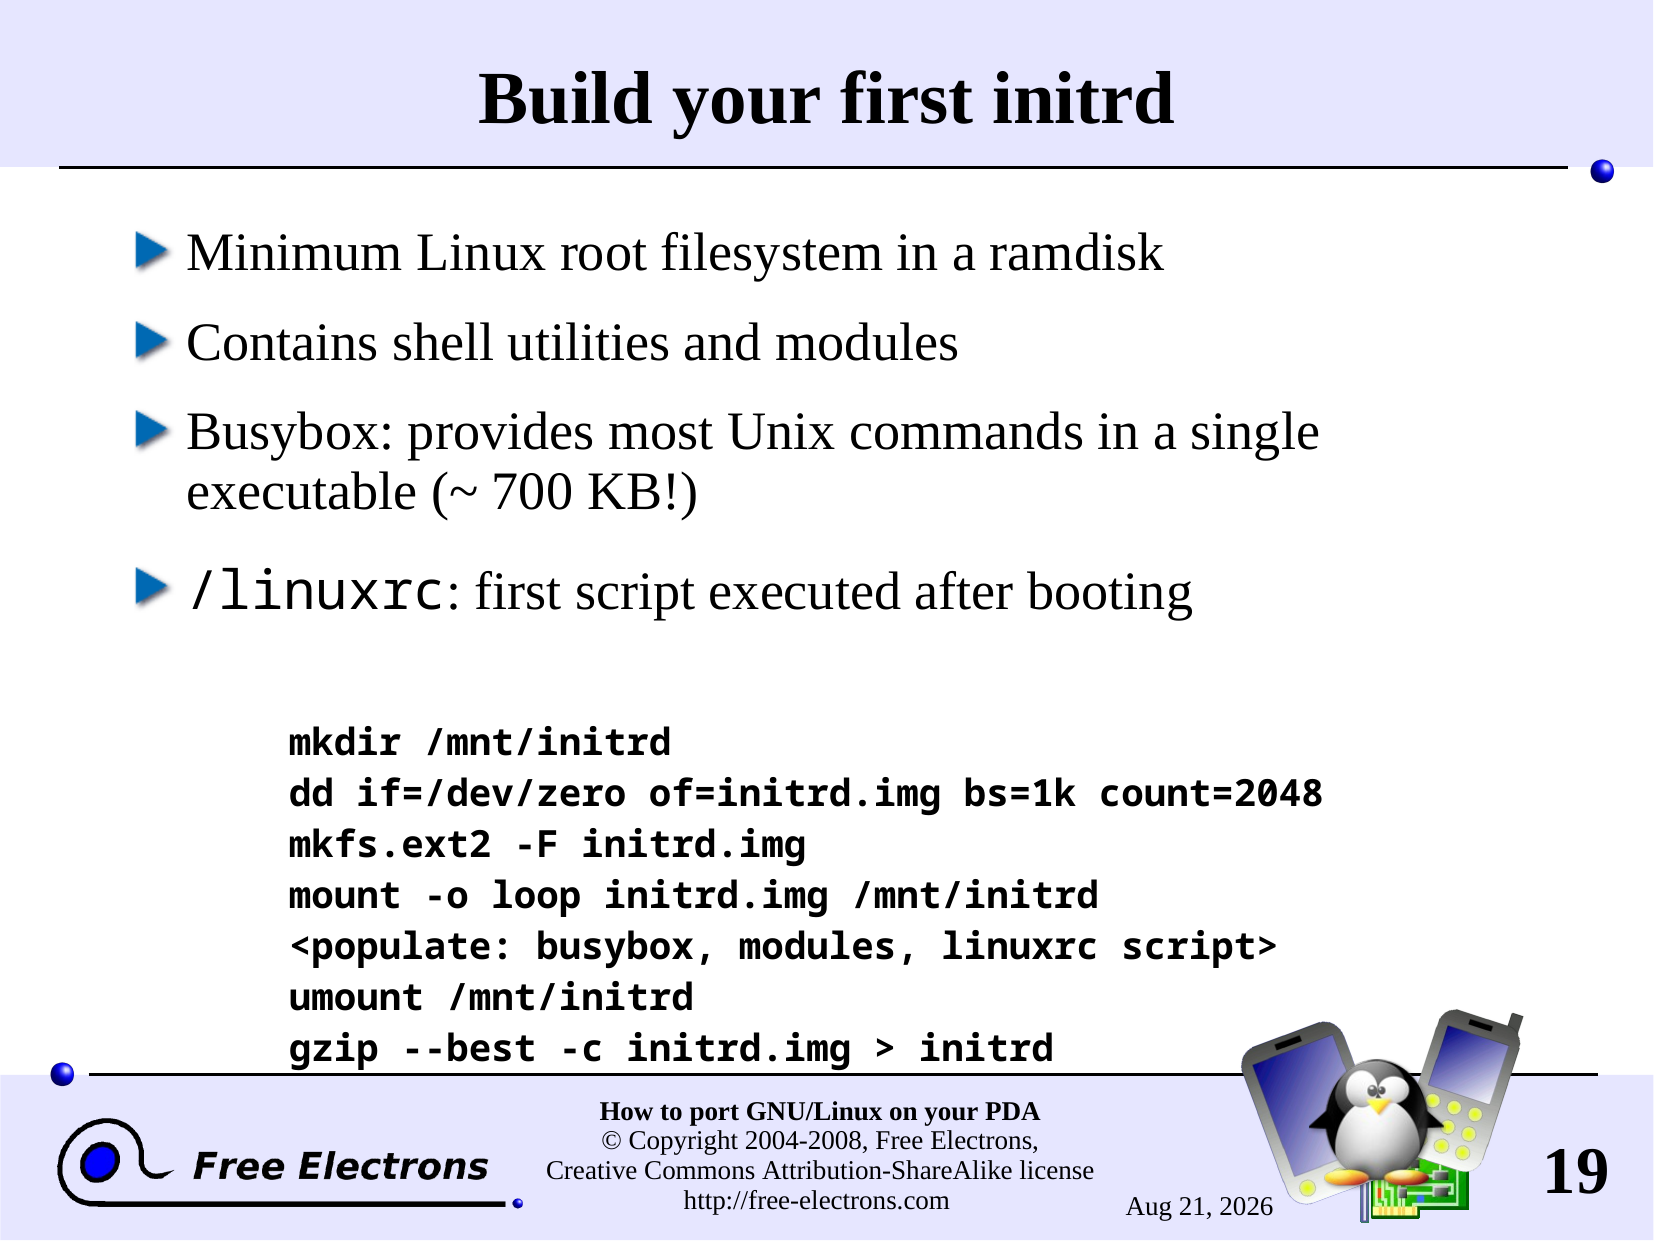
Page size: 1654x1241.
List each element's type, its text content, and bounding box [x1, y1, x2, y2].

picture [1233, 983, 1538, 1241]
picture [50, 1107, 527, 1216]
list Minimum Linux root filesystem in a ramdisk Contains shell utilities and modules Busybox: provides most Unix commands in a single executable (~ 700 KB!) /linuxrc: first script executed after booting [115, 222, 1528, 798]
text_box mkdir /mnt/initrd dd if=/dev/zero of=initrd.img bs=1k count=2048 mkfs.ext2 -F initrd.img mount -o loop initrd.img /mnt/initrd <populate: busybox, modules, linuxrc script> umount /mnt/initrd gzip --best -c initrd.img > initrd [288, 715, 1356, 1073]
title Build your first initrd [121, 32, 1534, 164]
